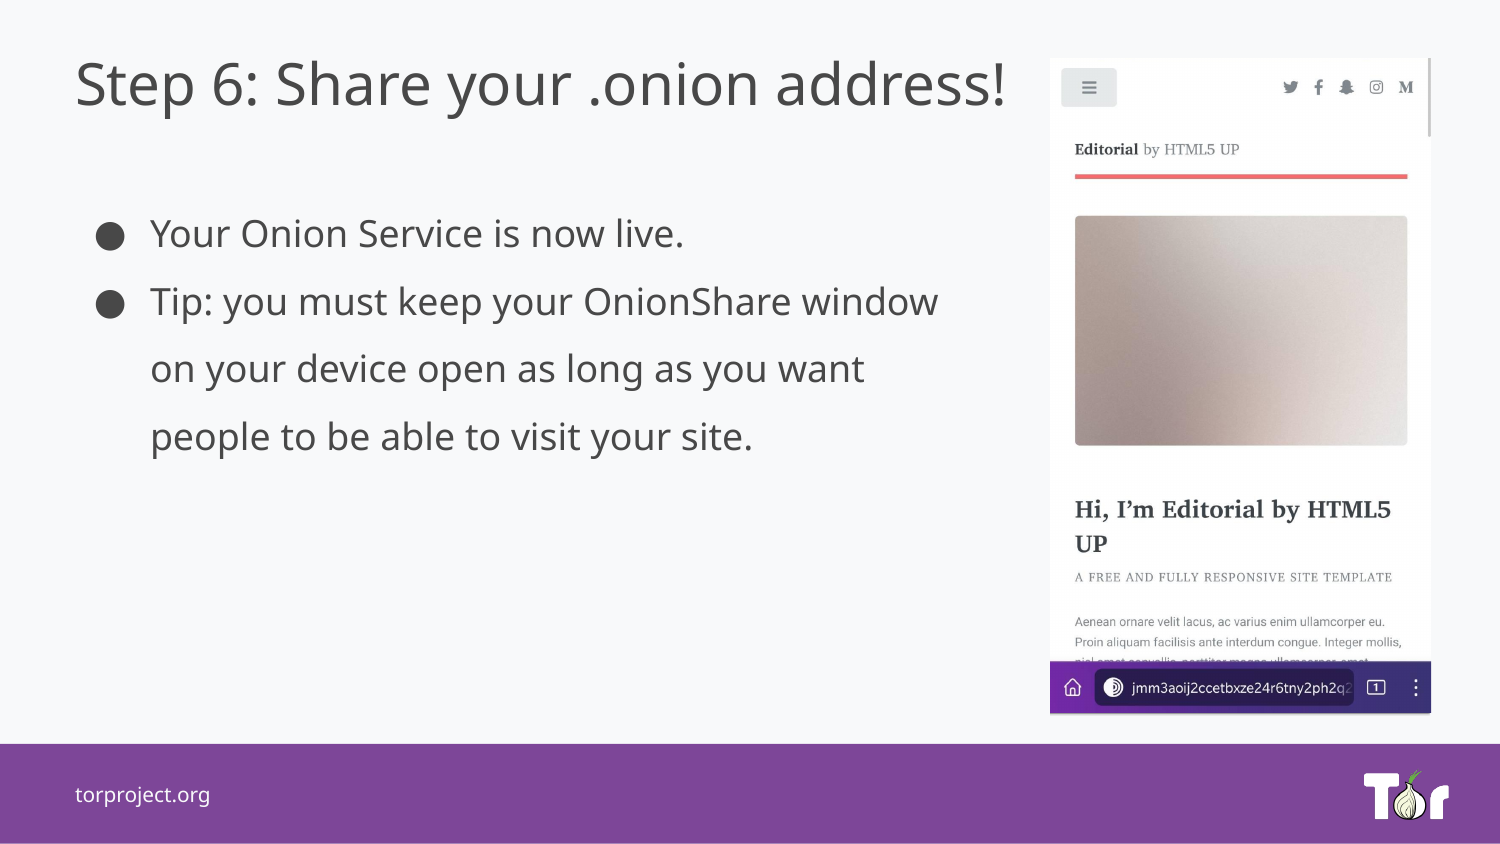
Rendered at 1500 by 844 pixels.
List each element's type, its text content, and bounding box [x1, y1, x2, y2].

list Your Onion Service is now live. Tip: you must keep your OnionShare window on your device open as long as you want people to be able to visit your site. [75, 187, 982, 713]
picture [1050, 58, 1432, 713]
picture [1364, 768, 1449, 820]
title Step 6: Share your .onion address! [75, 46, 1436, 141]
